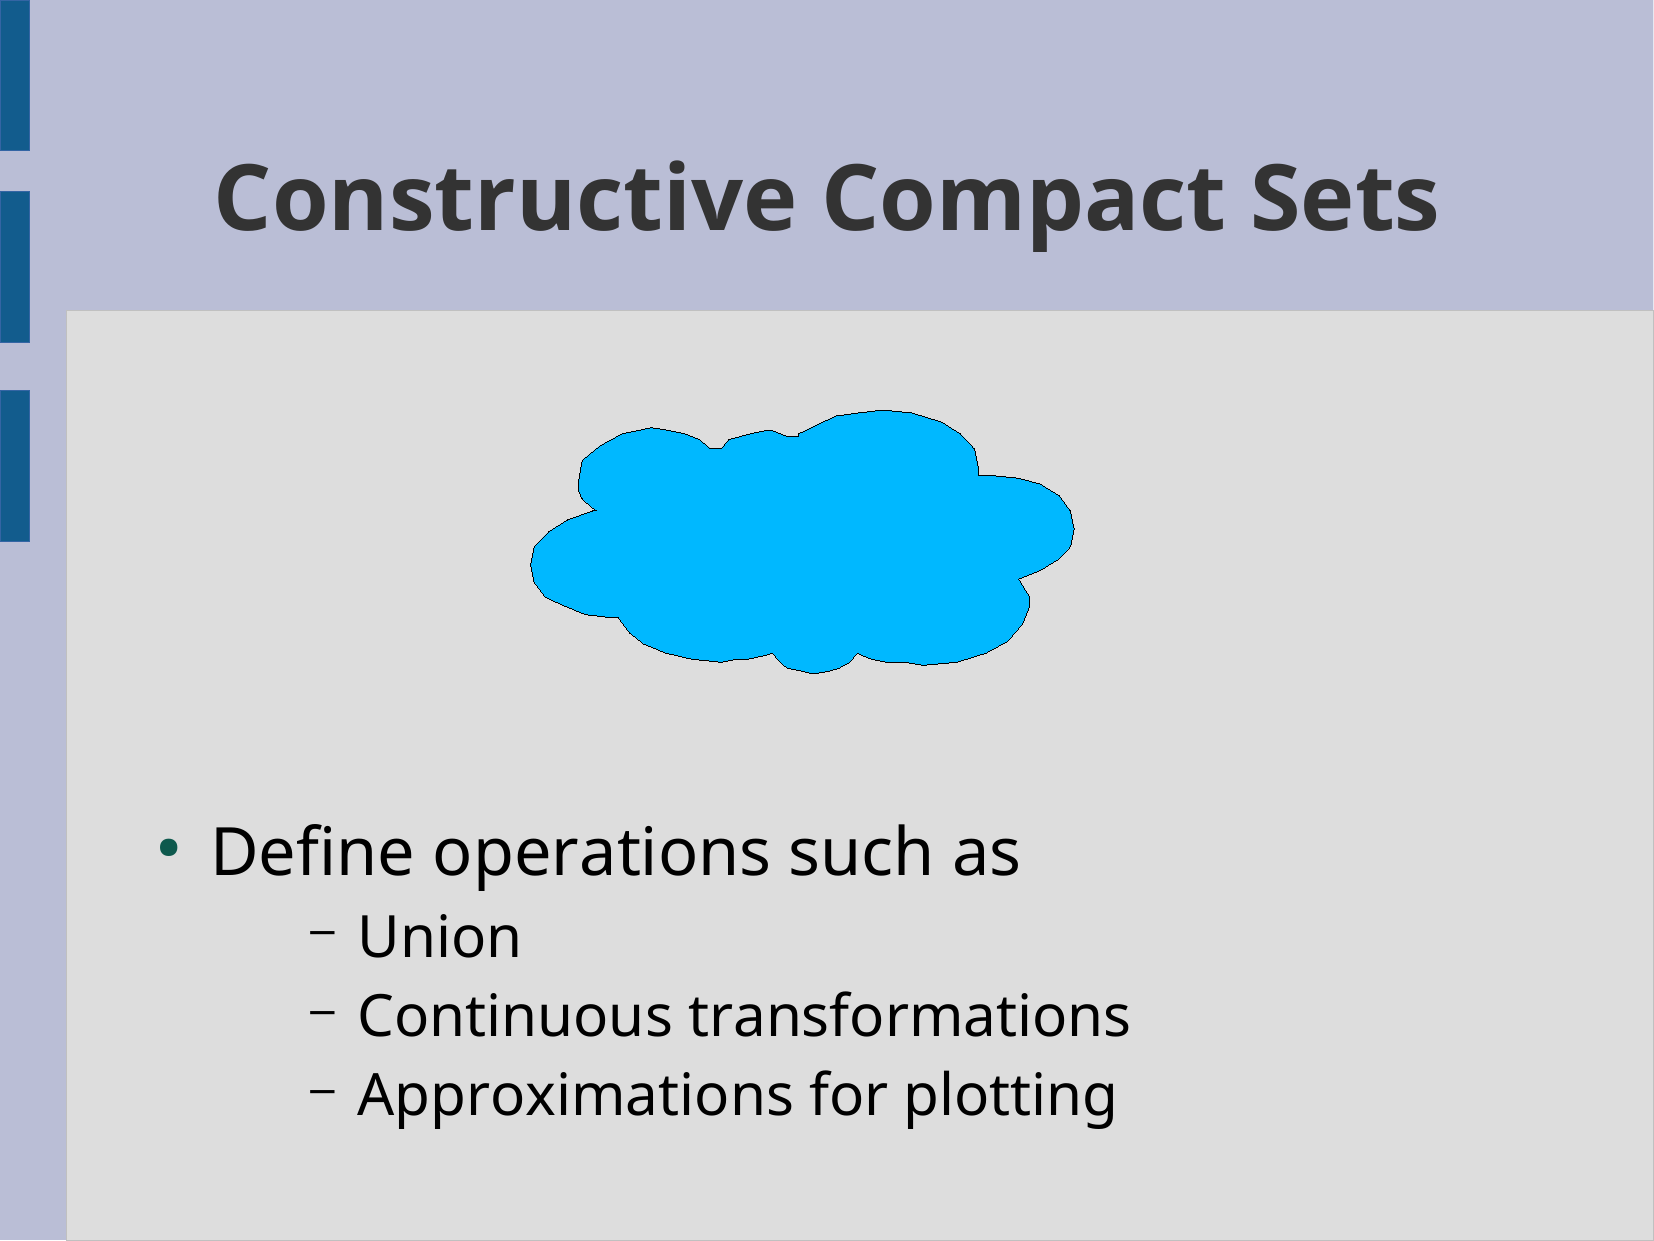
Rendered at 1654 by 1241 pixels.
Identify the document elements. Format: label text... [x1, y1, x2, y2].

list Define operations such as Union Continuous transformations Approximations for plotting [121, 804, 1534, 1191]
text_box [530, 410, 1075, 674]
title Constructive Compact Sets [121, 91, 1534, 299]
